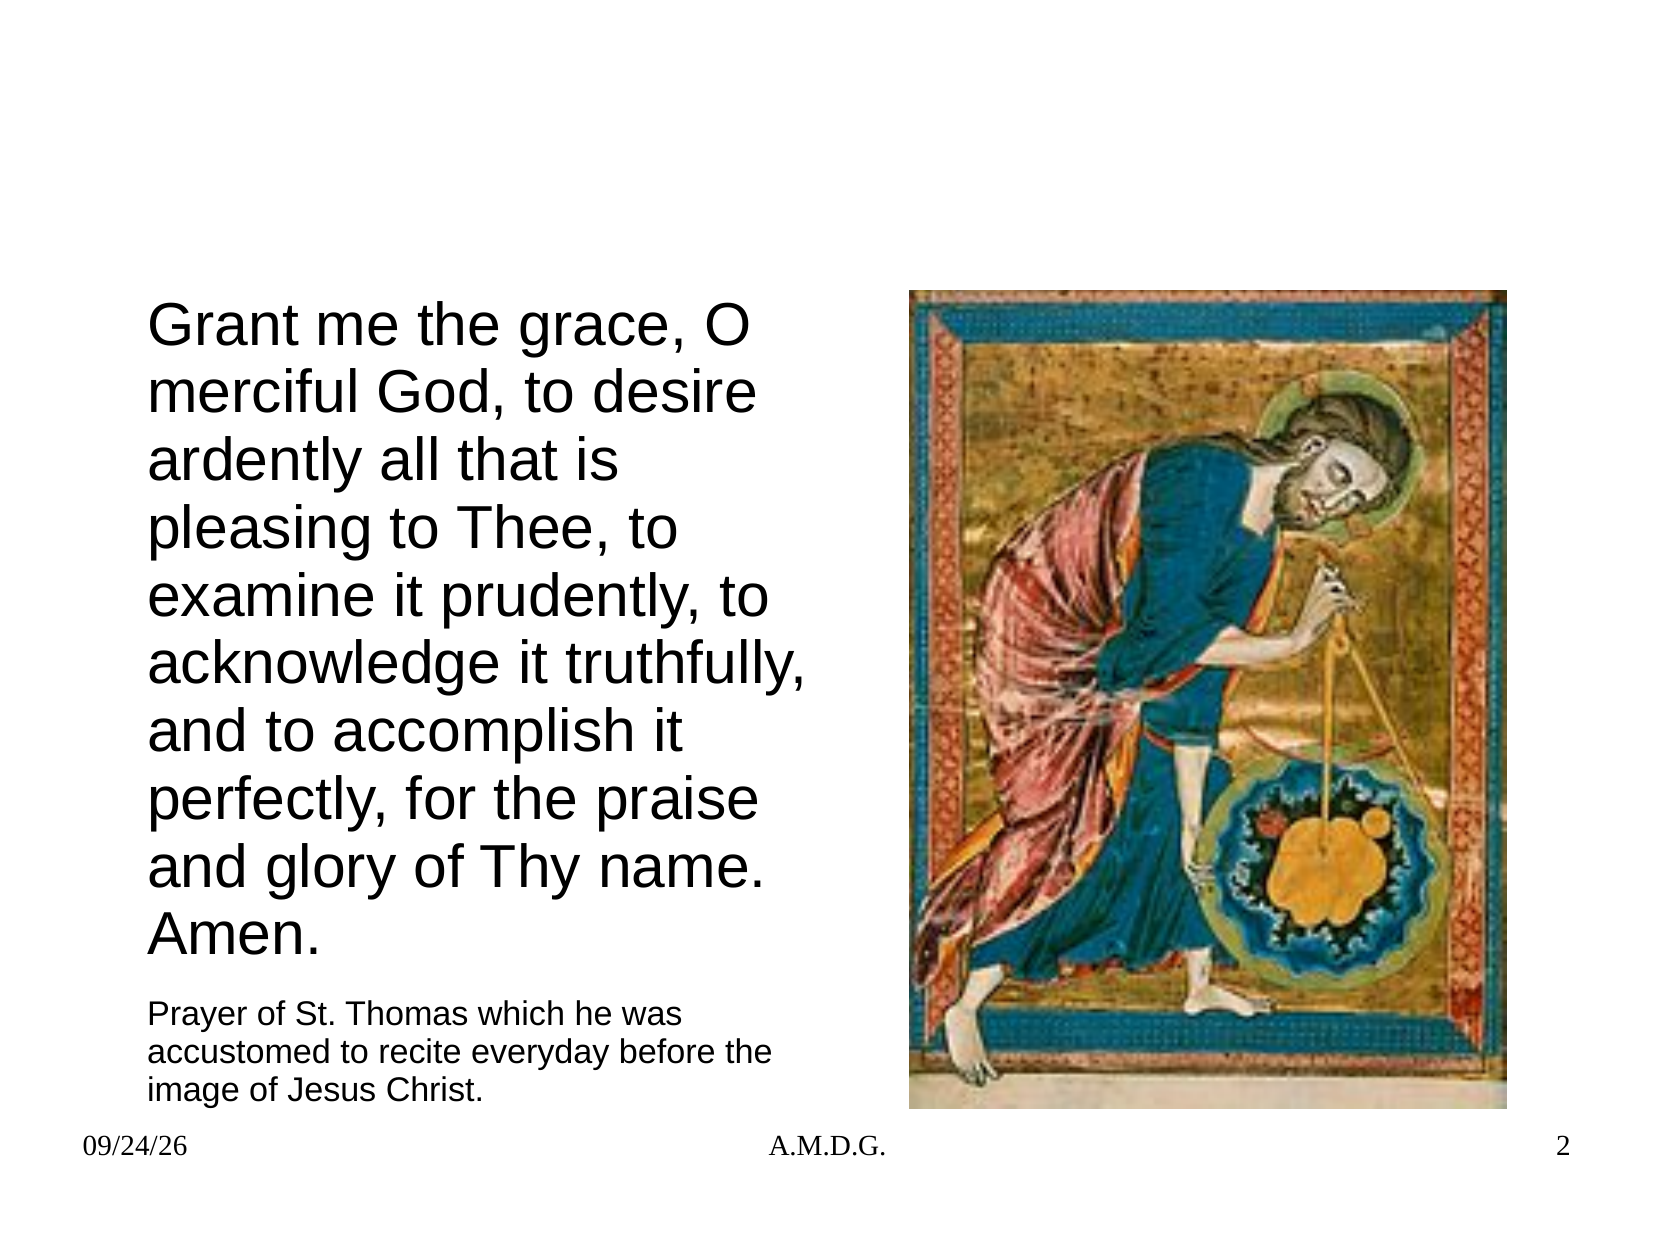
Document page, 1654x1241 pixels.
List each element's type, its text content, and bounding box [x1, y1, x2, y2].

picture [909, 290, 1507, 1109]
list Grant me the grace, O merciful God, to desire ardently all that is pleasing to Thee, to examine it prudently, to acknowledge it truthfully, and to accomplish it perfectly, for the praise and glory of Thy name. Amen. Prayer of St. Thomas which he was accustomed to recite everyday before the image of Jesus Christ. [82, 290, 809, 1109]
